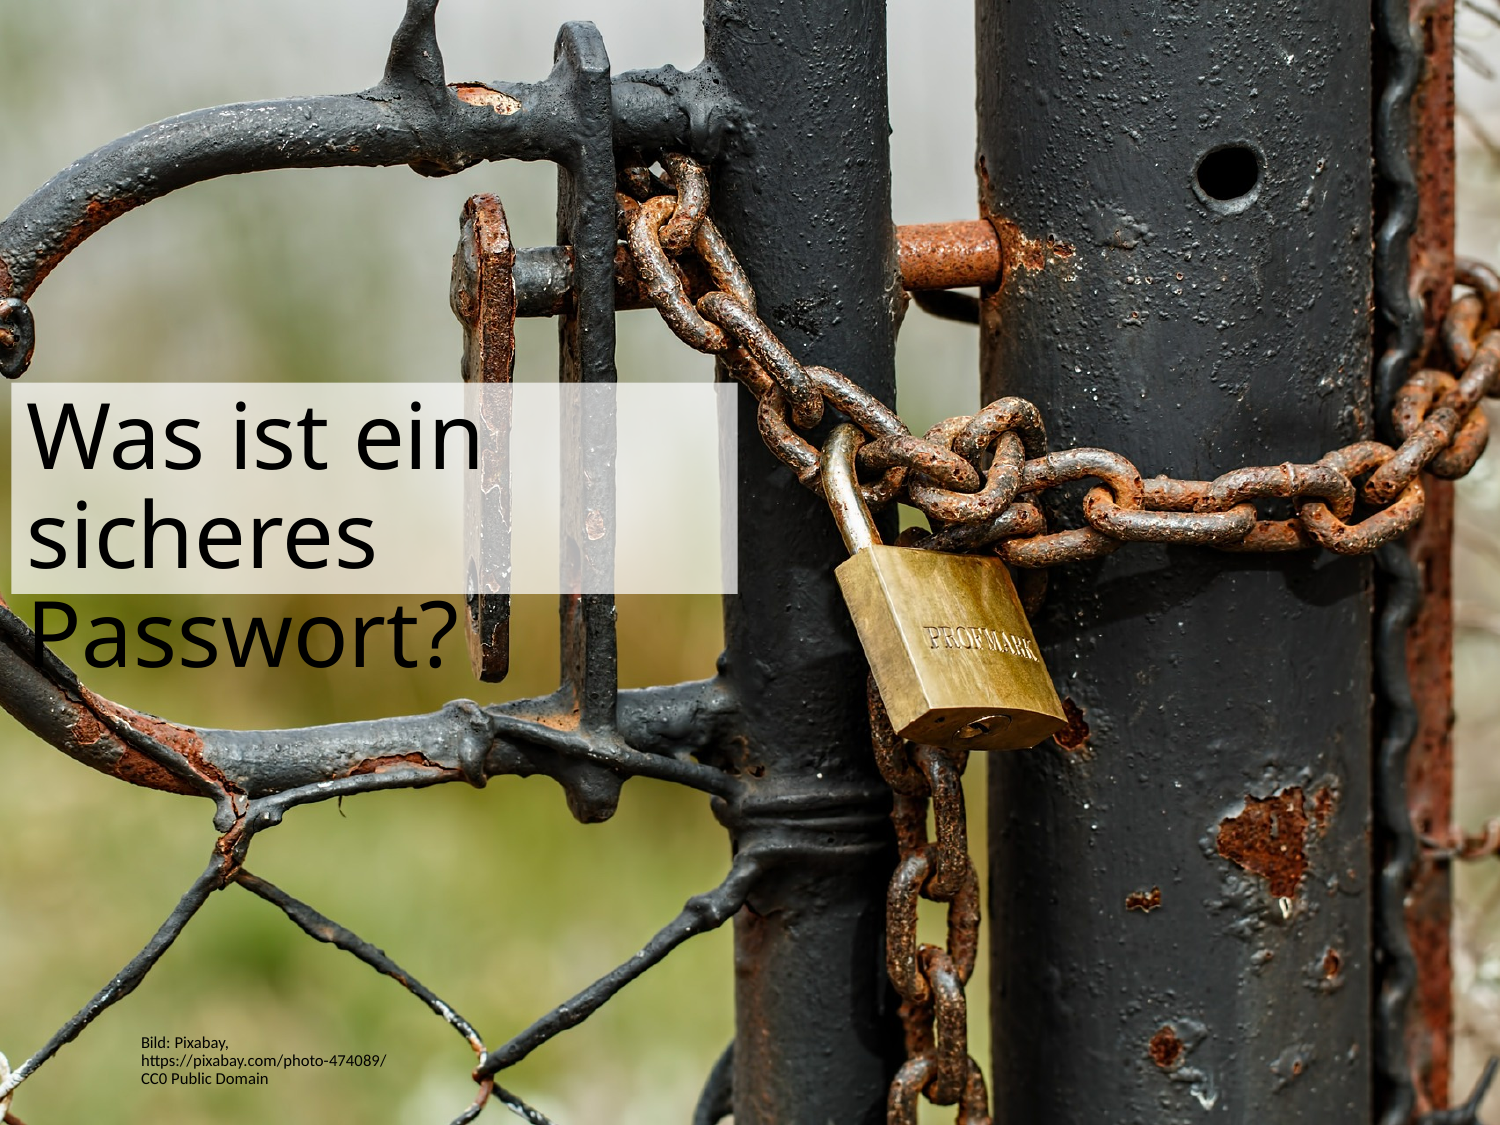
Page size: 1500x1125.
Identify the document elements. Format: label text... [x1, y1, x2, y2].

picture [0, 0, 1500, 1125]
text_box Was ist ein sicheres Passwort? [11, 382, 738, 594]
text_box Bild: Pixabay, https://pixabay.com/photo-474089/ CC0 Public Domain [125, 1027, 445, 1125]
